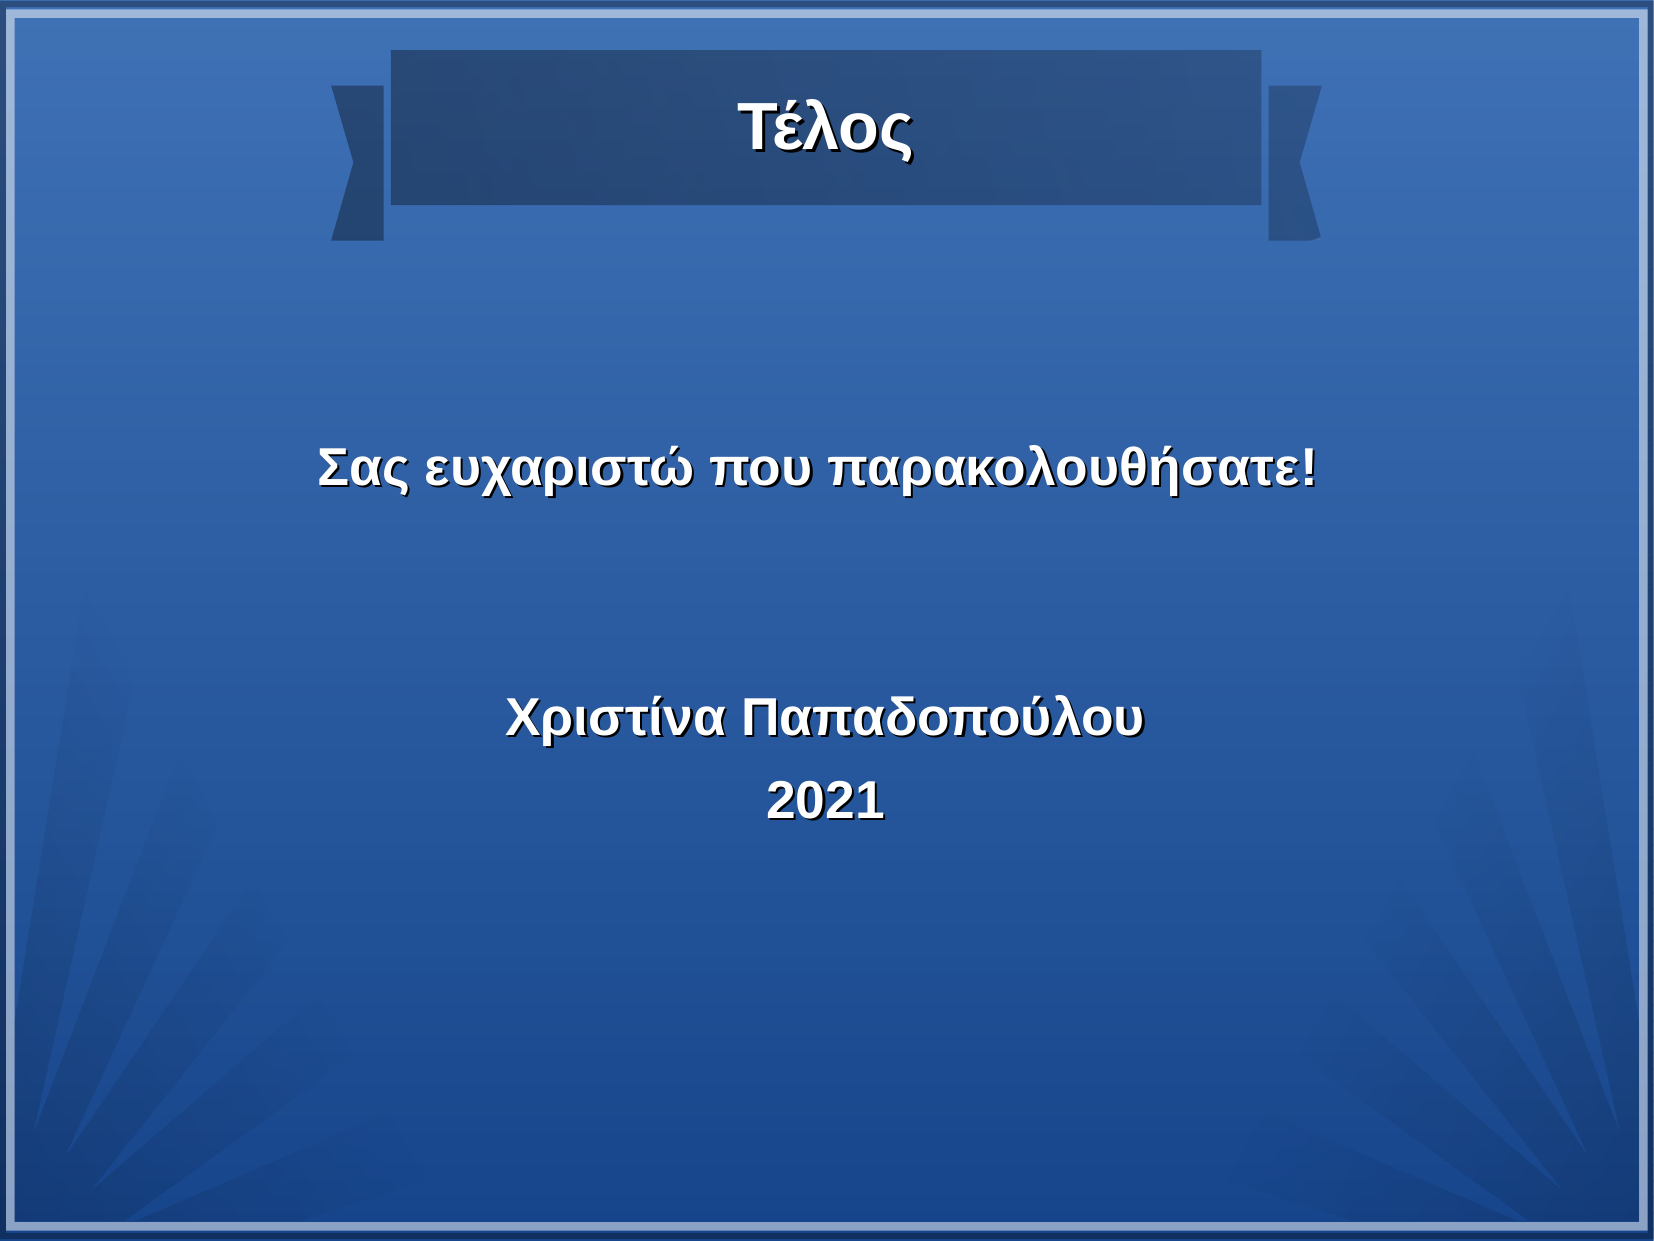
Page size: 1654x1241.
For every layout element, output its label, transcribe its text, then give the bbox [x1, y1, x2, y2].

list Τέλος Σας ευχαριστώ που παρακολουθήσατε! Χριστίνα Παπαδοπούλου 2021 [124, 5, 1471, 837]
